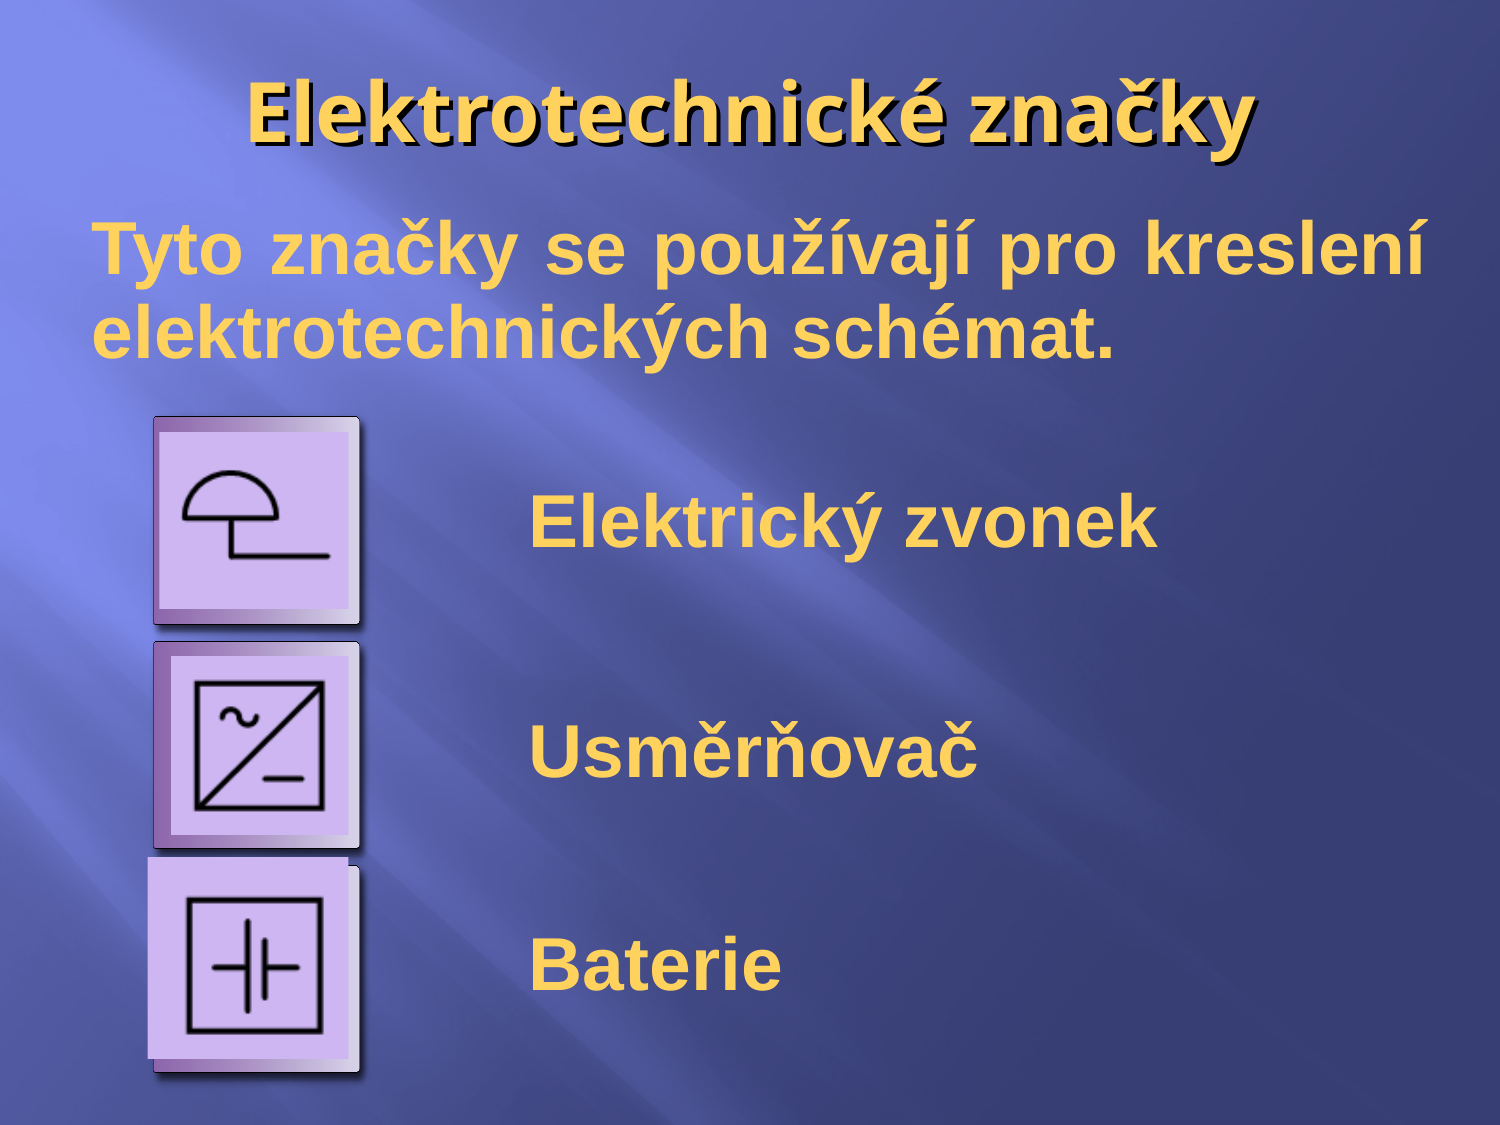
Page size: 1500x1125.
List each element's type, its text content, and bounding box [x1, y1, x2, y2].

title Elektrotechnické značky [75, 45, 1426, 173]
text_box Tyto značky se používají pro kreslení elektrotechnických schémat. [76, 184, 1447, 398]
text_box Baterie [513, 881, 1459, 1047]
text_box Elektrický zvonek [513, 467, 1282, 575]
text_box Usměrňovač [513, 668, 1329, 835]
picture [147, 408, 373, 1095]
